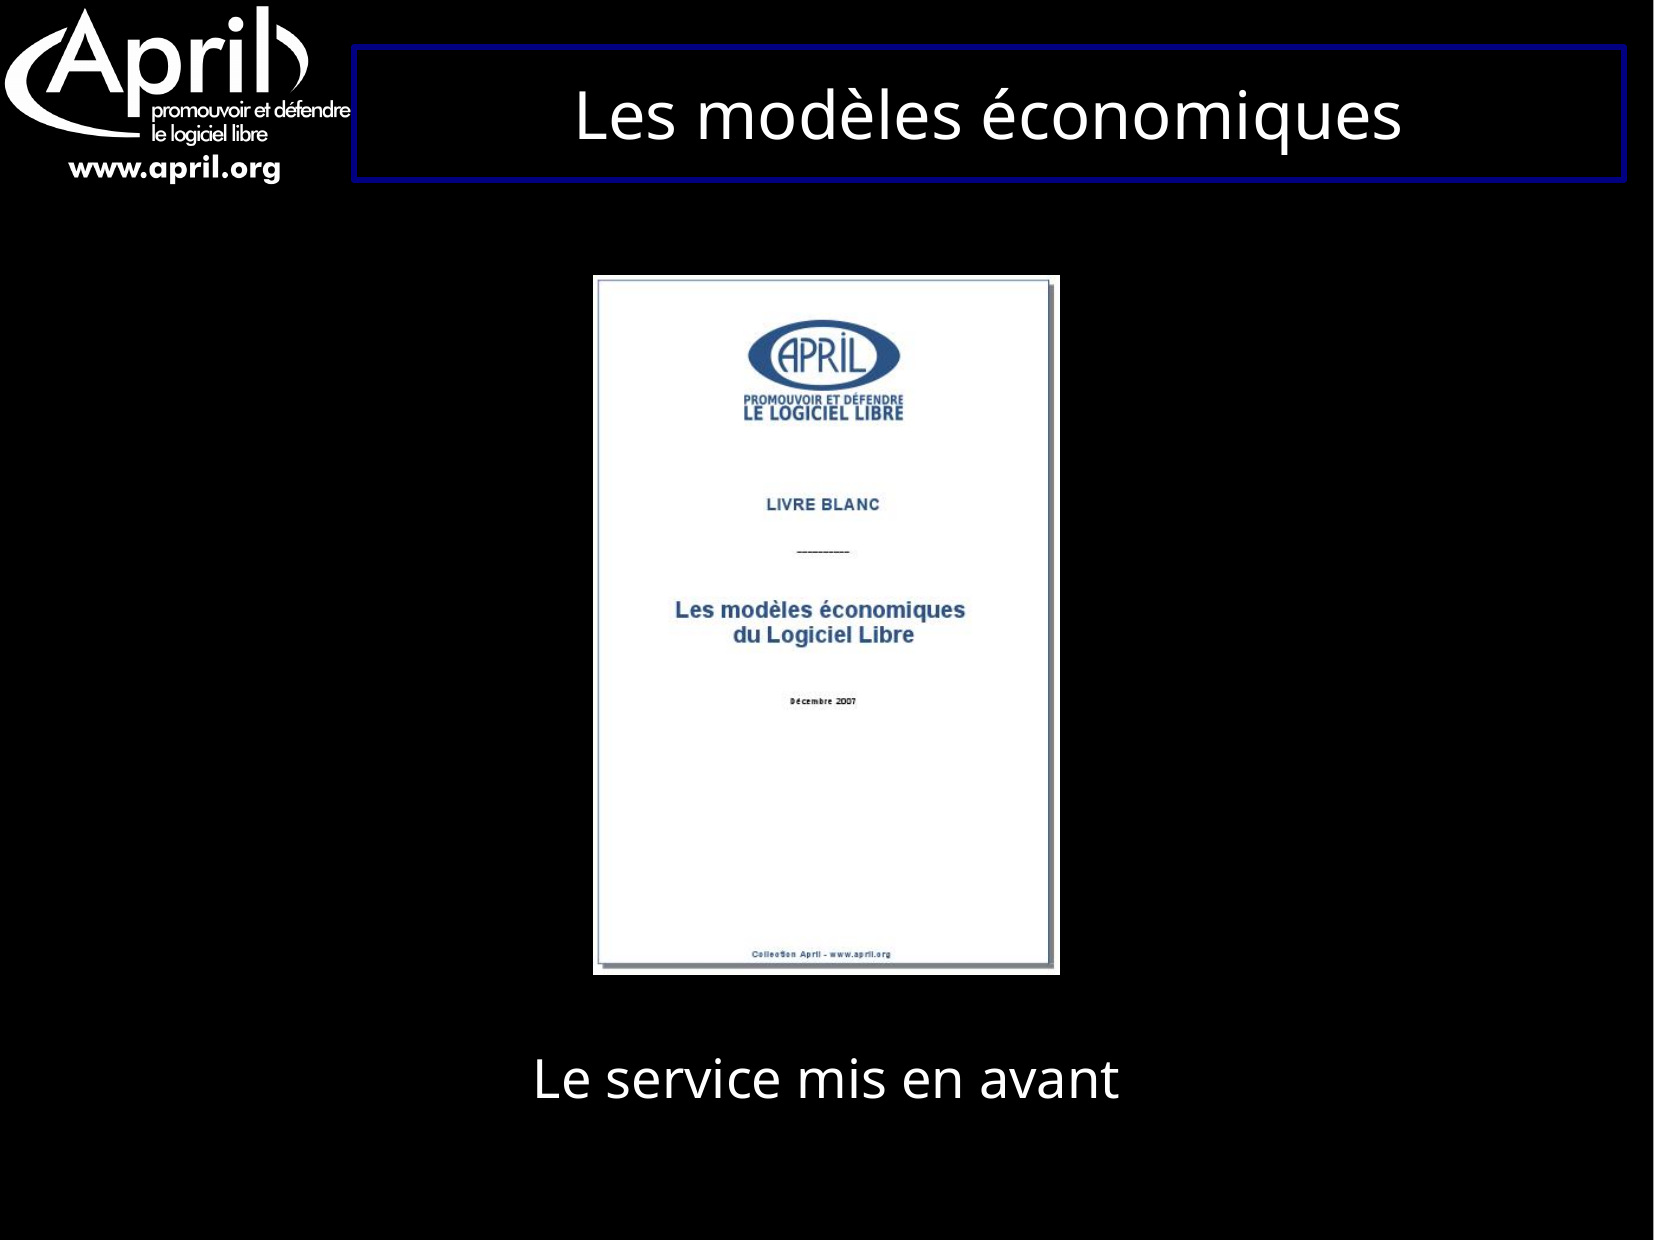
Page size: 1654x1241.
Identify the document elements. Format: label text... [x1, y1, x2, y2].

title Les modèles économiques [354, 47, 1625, 181]
text_box Le service mis en avant [191, 1033, 1462, 1112]
picture [0, 0, 355, 200]
picture [593, 275, 1060, 975]
